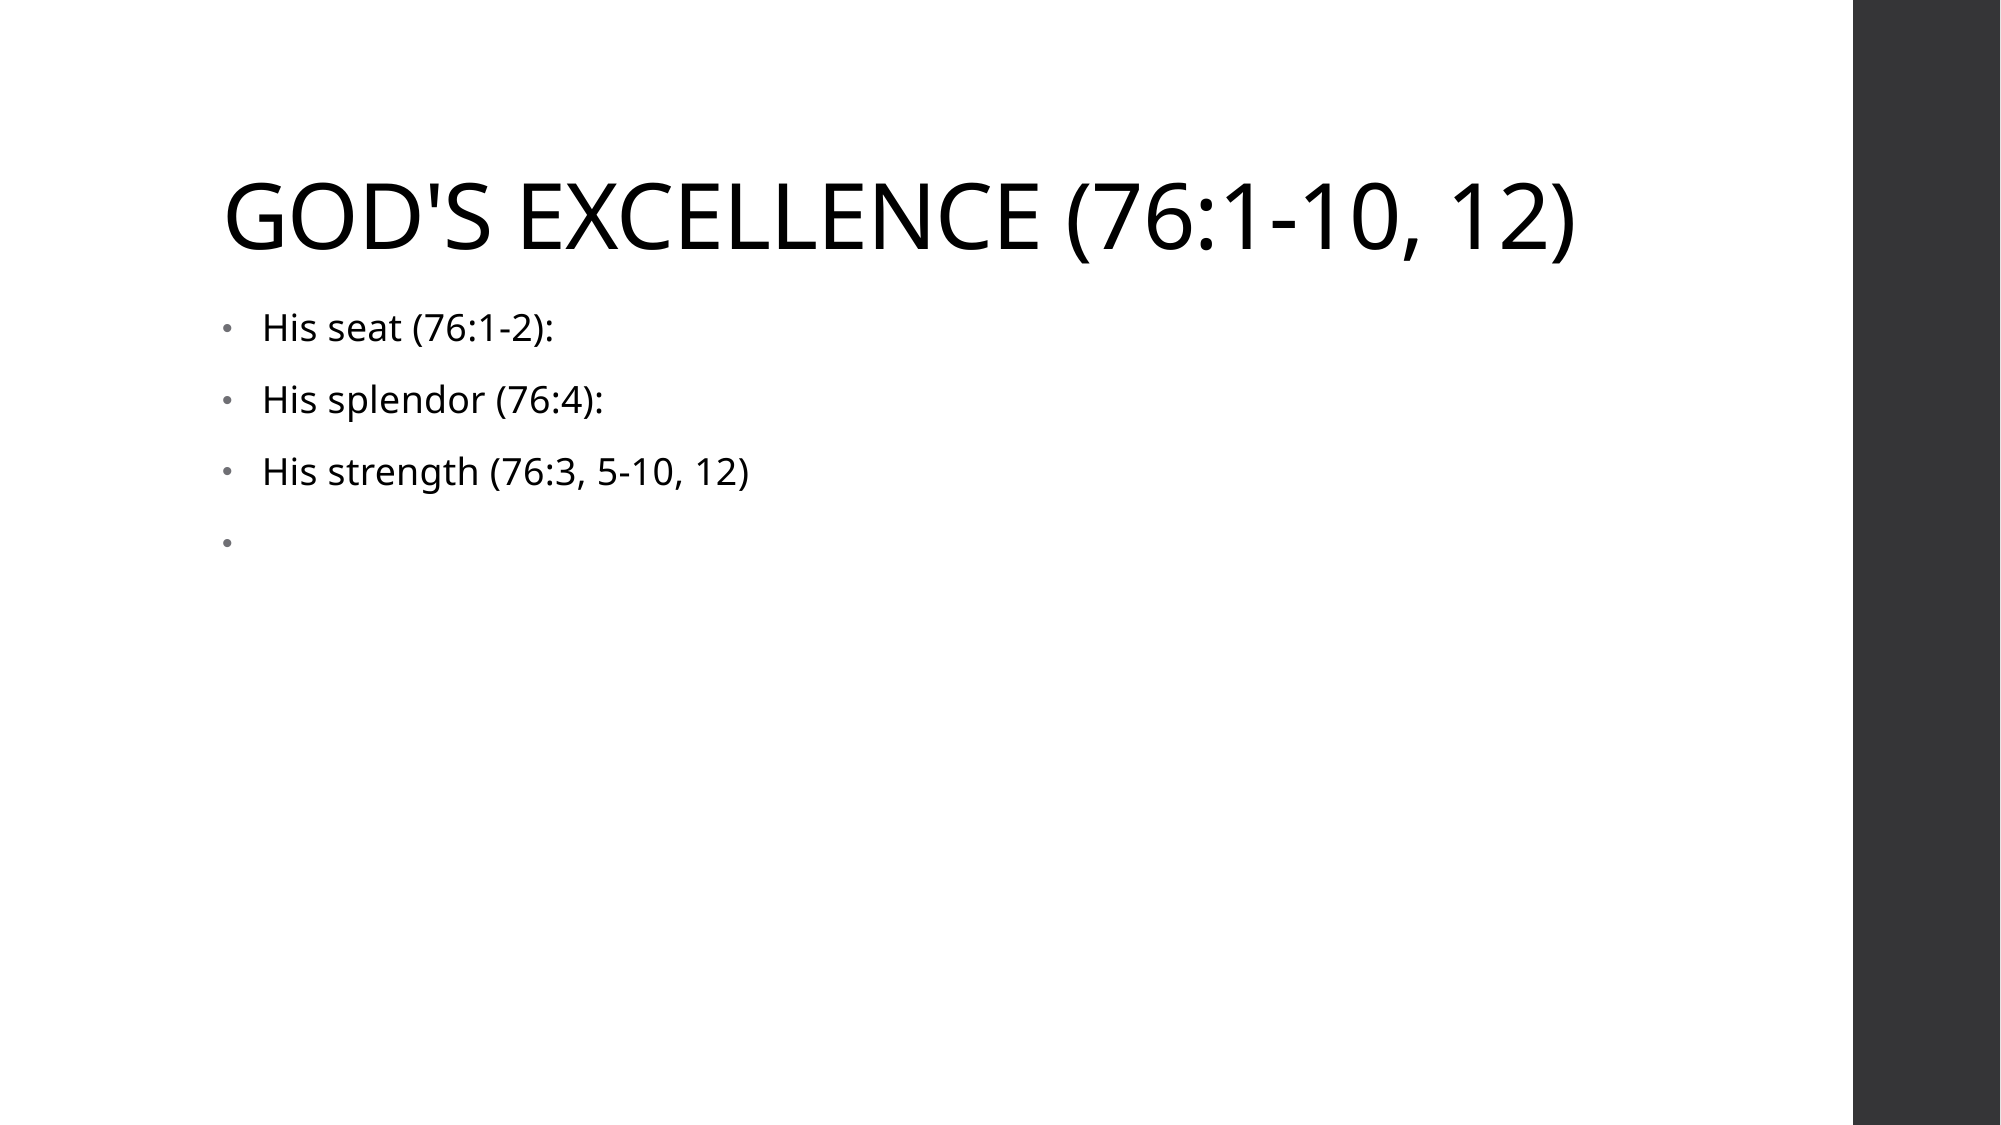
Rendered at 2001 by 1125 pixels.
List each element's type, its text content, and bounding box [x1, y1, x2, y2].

list His seat (76:1-2): His splendor (76:4): His strength (76:3, 5-10, 12) [206, 299, 1617, 1014]
title GOD'S EXCELLENCE (76:1-10, 12) [206, 60, 1797, 278]
